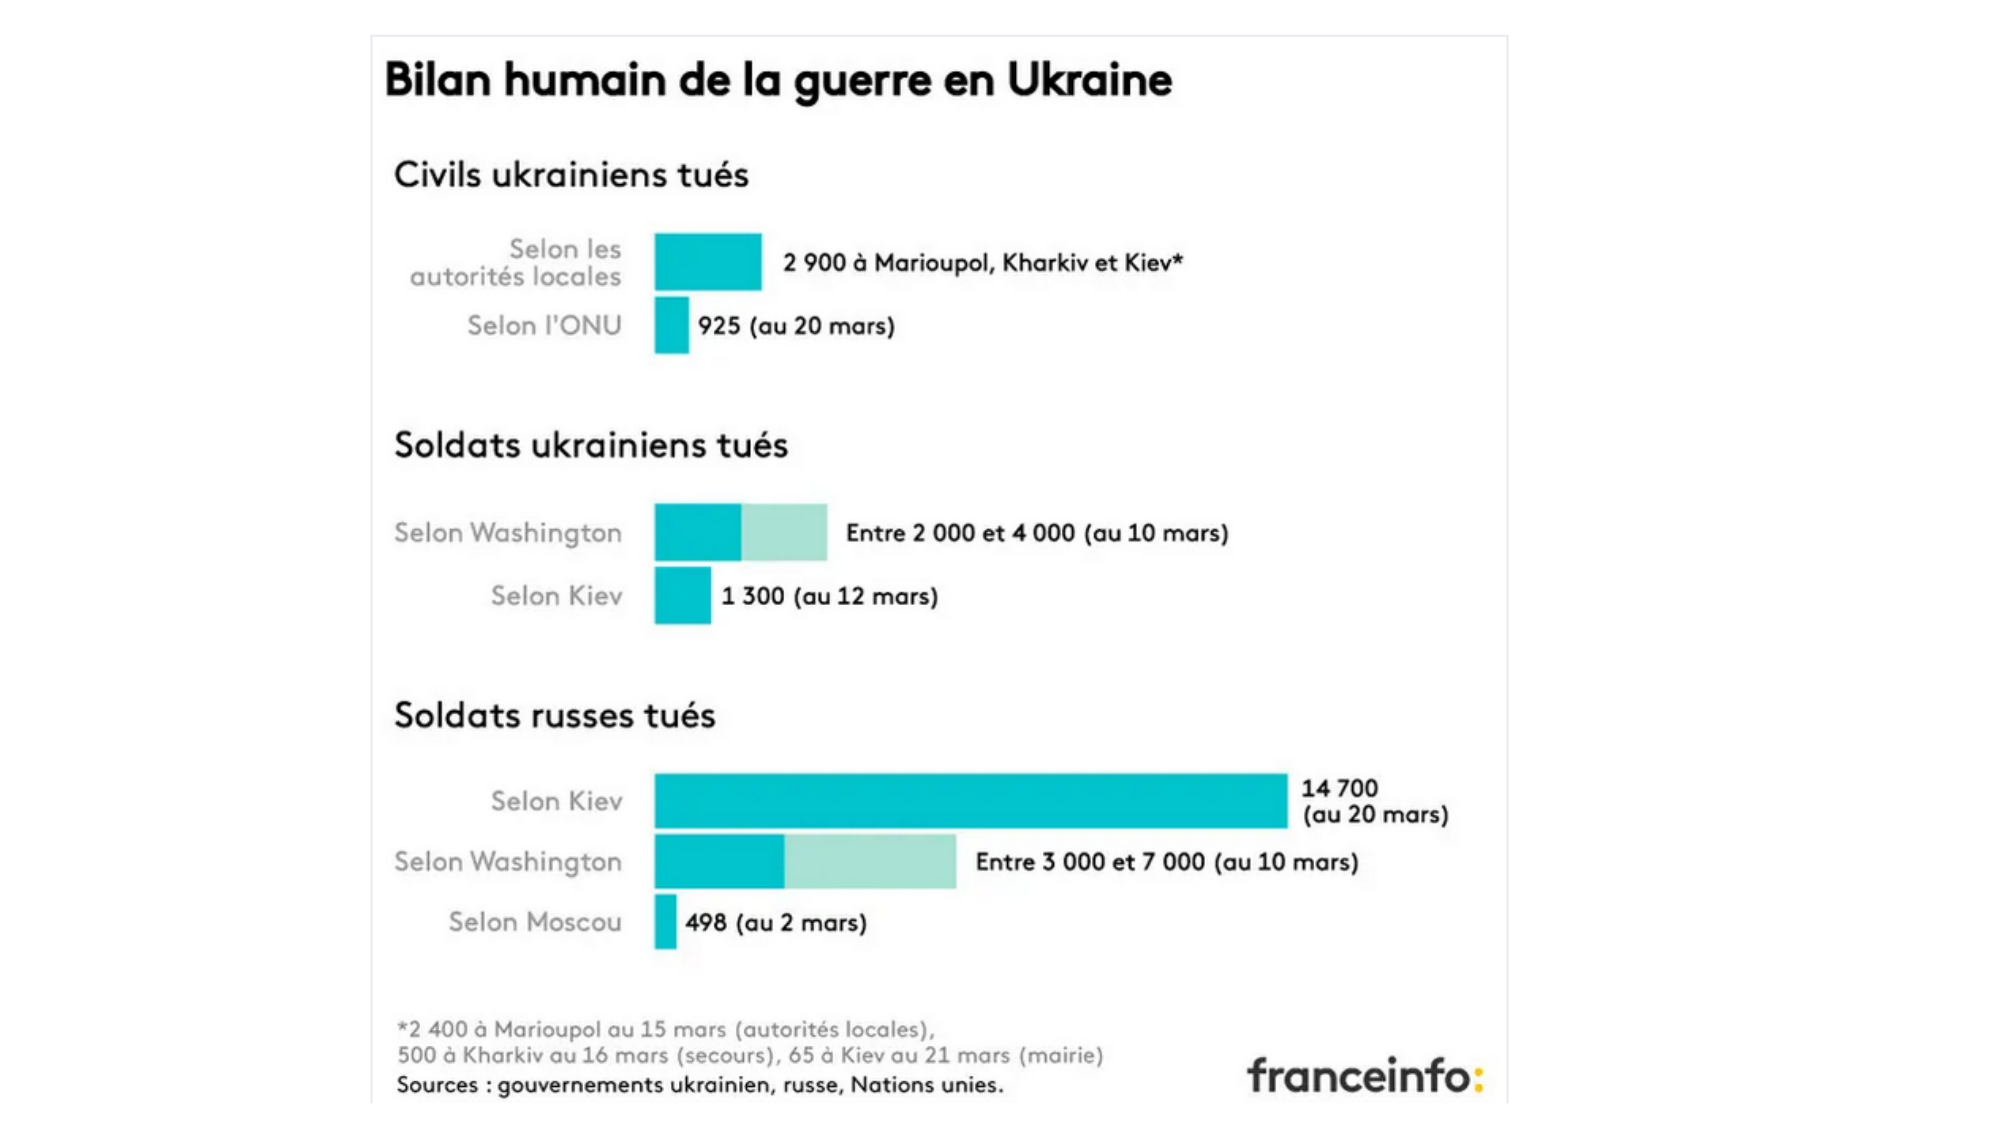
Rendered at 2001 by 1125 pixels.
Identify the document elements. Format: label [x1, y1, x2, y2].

picture [342, 23, 1510, 1103]
